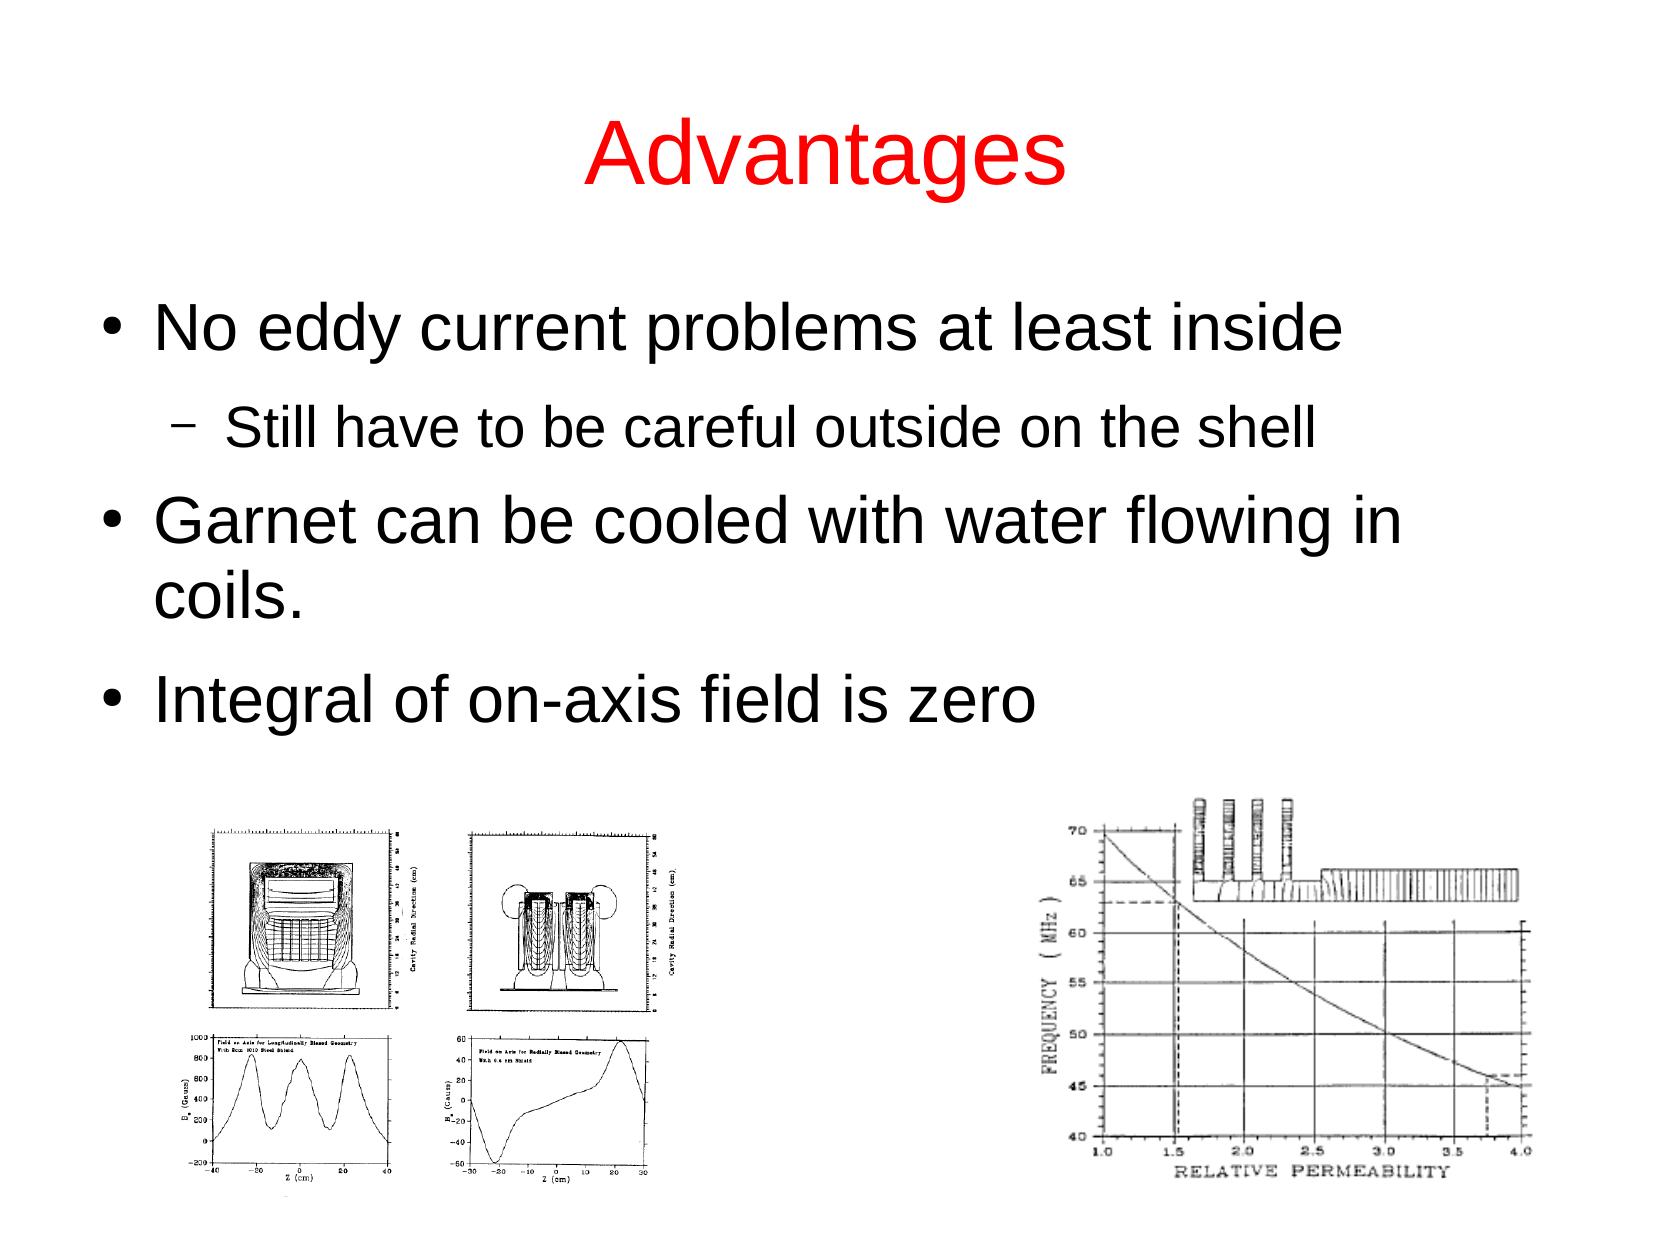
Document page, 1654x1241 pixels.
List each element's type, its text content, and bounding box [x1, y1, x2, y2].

picture [138, 807, 713, 1197]
title Advantages [82, 49, 1571, 257]
list No eddy current problems at least inside Still have to be careful outside on the shell Garnet can be cooled with water flowing in coils. Integral of on-axis field is zero [82, 290, 1571, 1010]
picture [956, 761, 1600, 1195]
